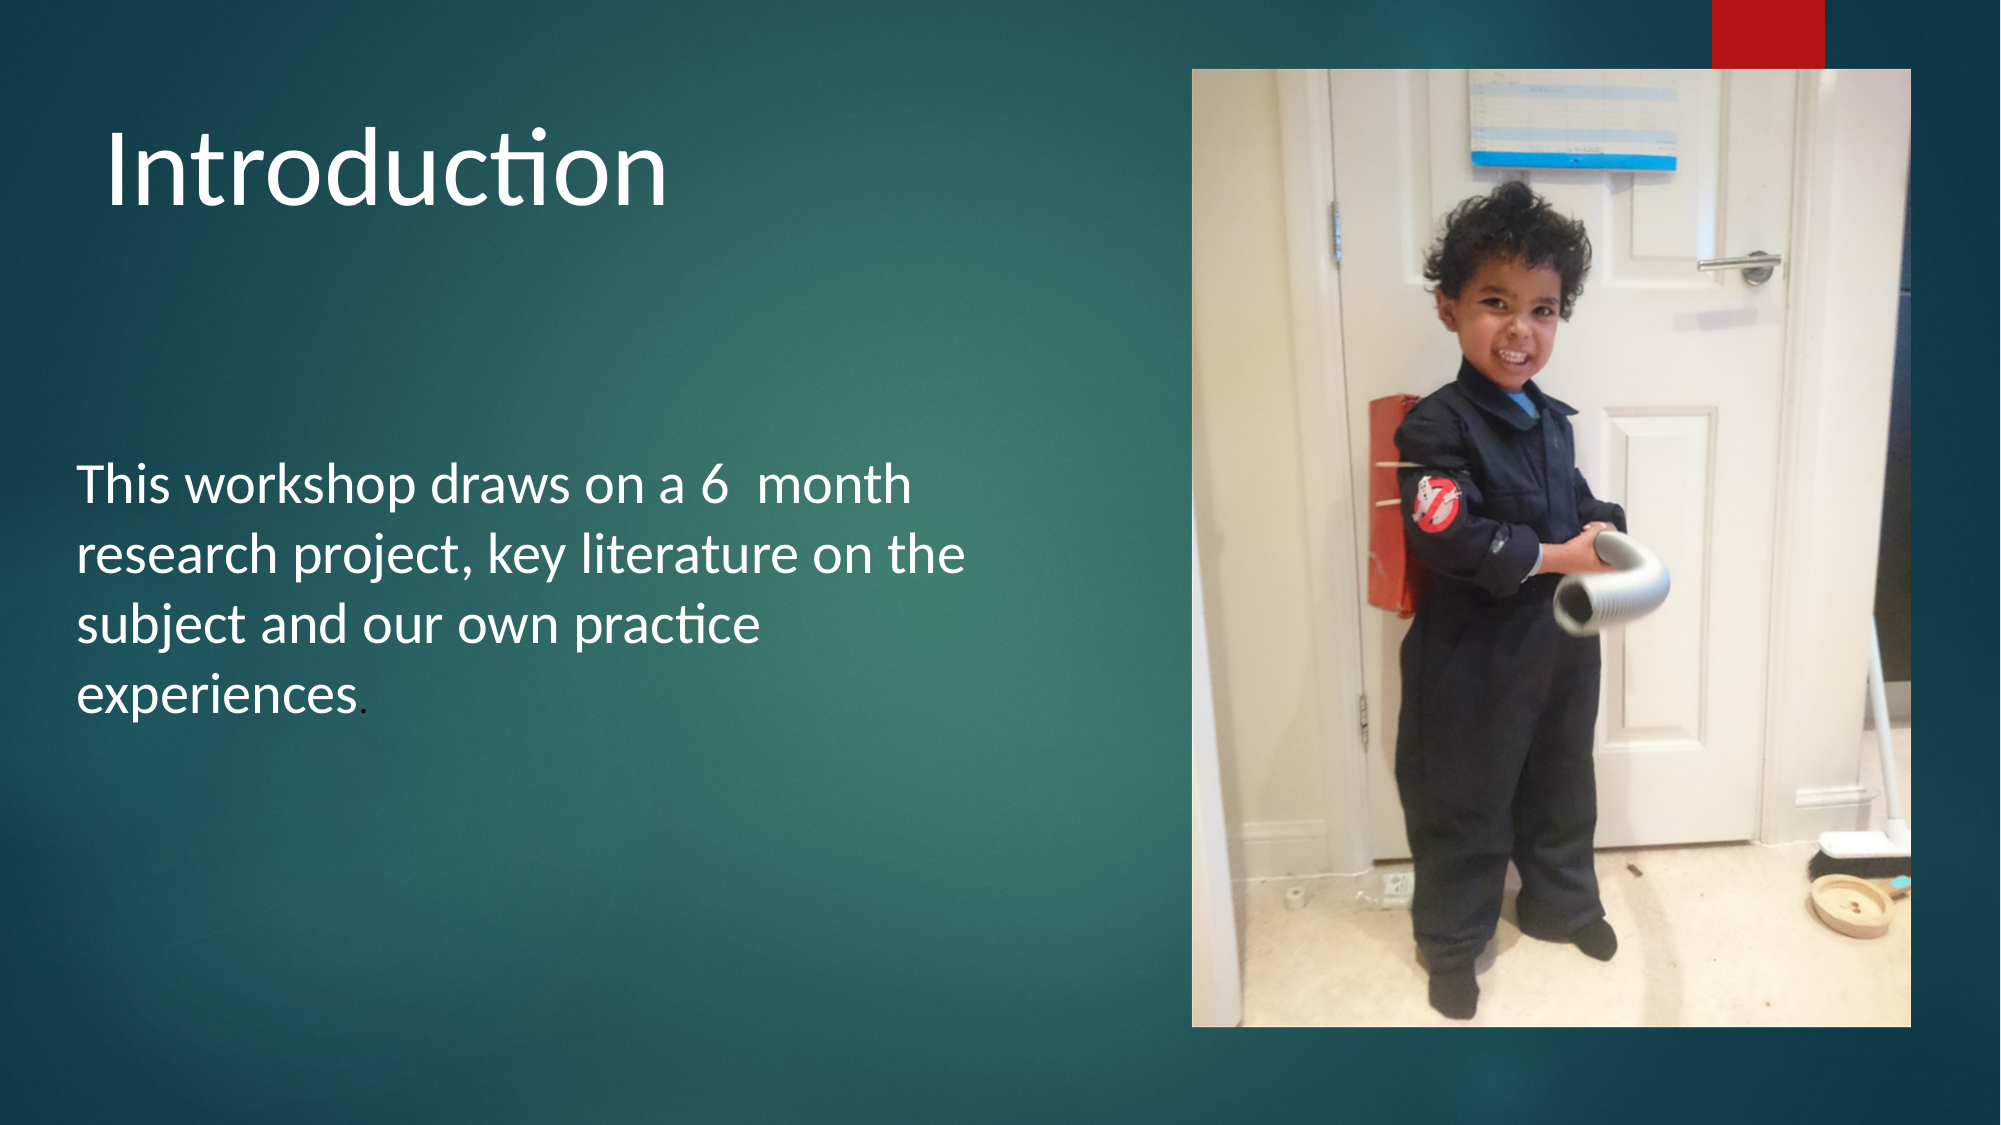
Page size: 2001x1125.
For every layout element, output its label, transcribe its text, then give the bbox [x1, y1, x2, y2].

text_box This workshop draws on a 6 month research project, key literature on the subject and our own practice experiences. [61, 437, 1026, 736]
picture [1191, 68, 1912, 1028]
text_box Introduction [88, 85, 1191, 238]
